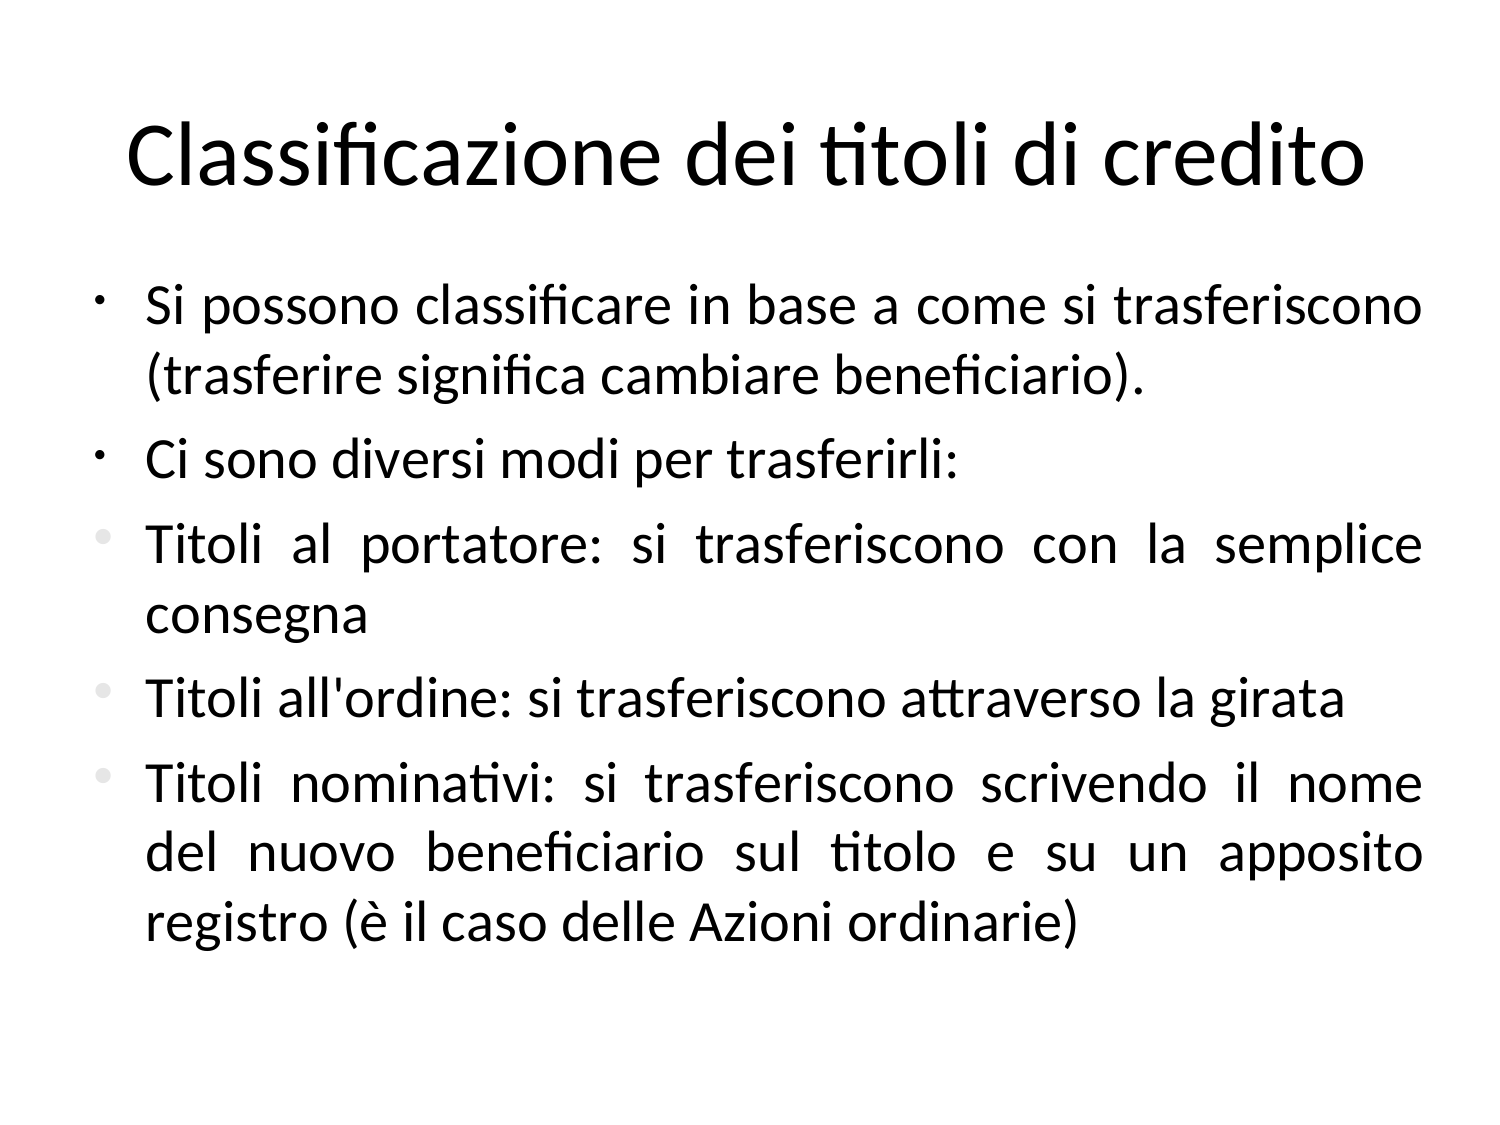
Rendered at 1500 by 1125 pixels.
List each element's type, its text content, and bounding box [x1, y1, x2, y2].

title Classificazione dei titoli di credito [49, 37, 1447, 256]
list Si possono classificare in base a come si trasferiscono (trasferire significa cambiare beneficiario). Ci sono diversi modi per trasferirli: Titoli al portatore: si trasferiscono con la semplice consegna Titoli all'ordine: si trasferiscono attraverso la girata Titoli nominativi: si trasferiscono scrivendo il nome del nuovo beneficiario sul titolo e su un apposito registro (è il caso delle Azioni ordinarie) [75, 263, 1425, 1044]
